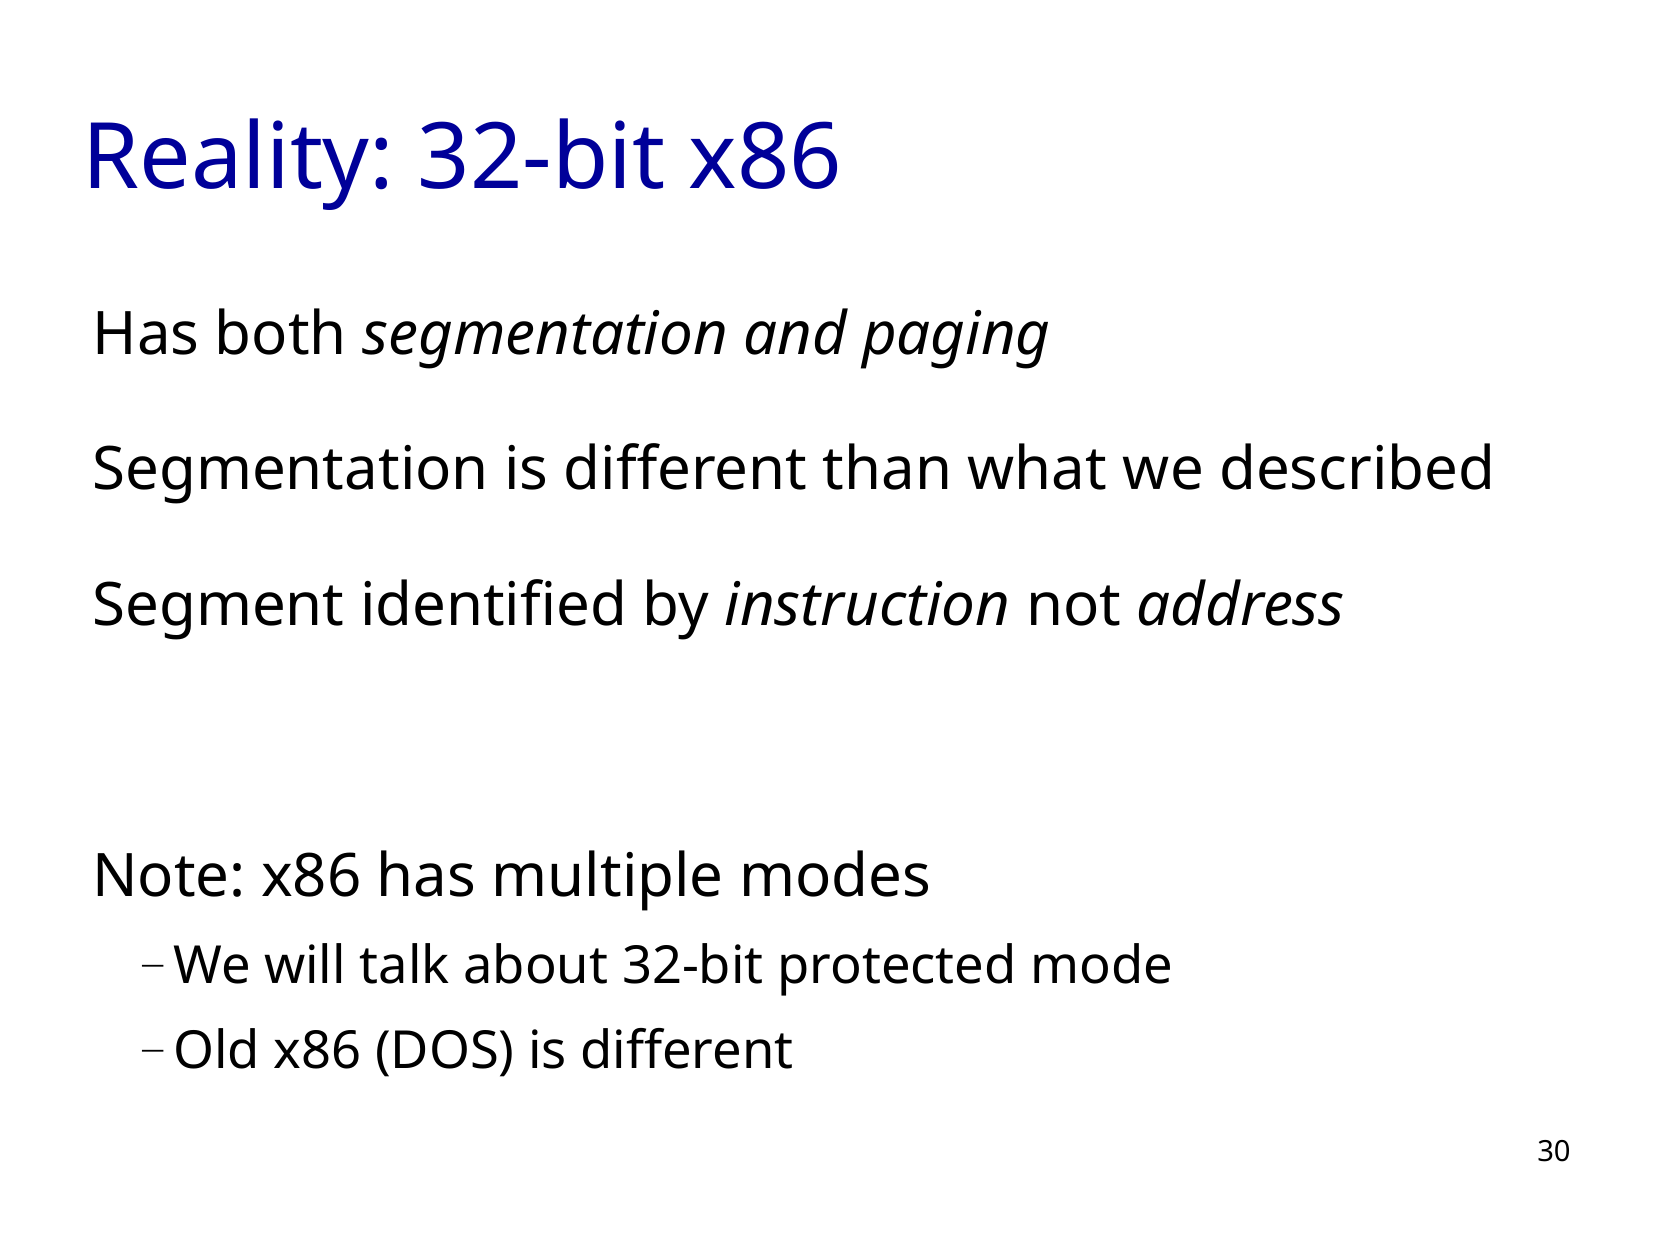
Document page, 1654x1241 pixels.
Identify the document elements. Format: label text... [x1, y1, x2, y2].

title Reality: 32-bit x86 [82, 49, 1571, 257]
list Has both segmentation and paging Segmentation is different than what we described Segment identified by instruction not address Note: x86 has multiple modes We will talk about 32-bit protected mode Old x86 (DOS) is different [60, 290, 1571, 1096]
